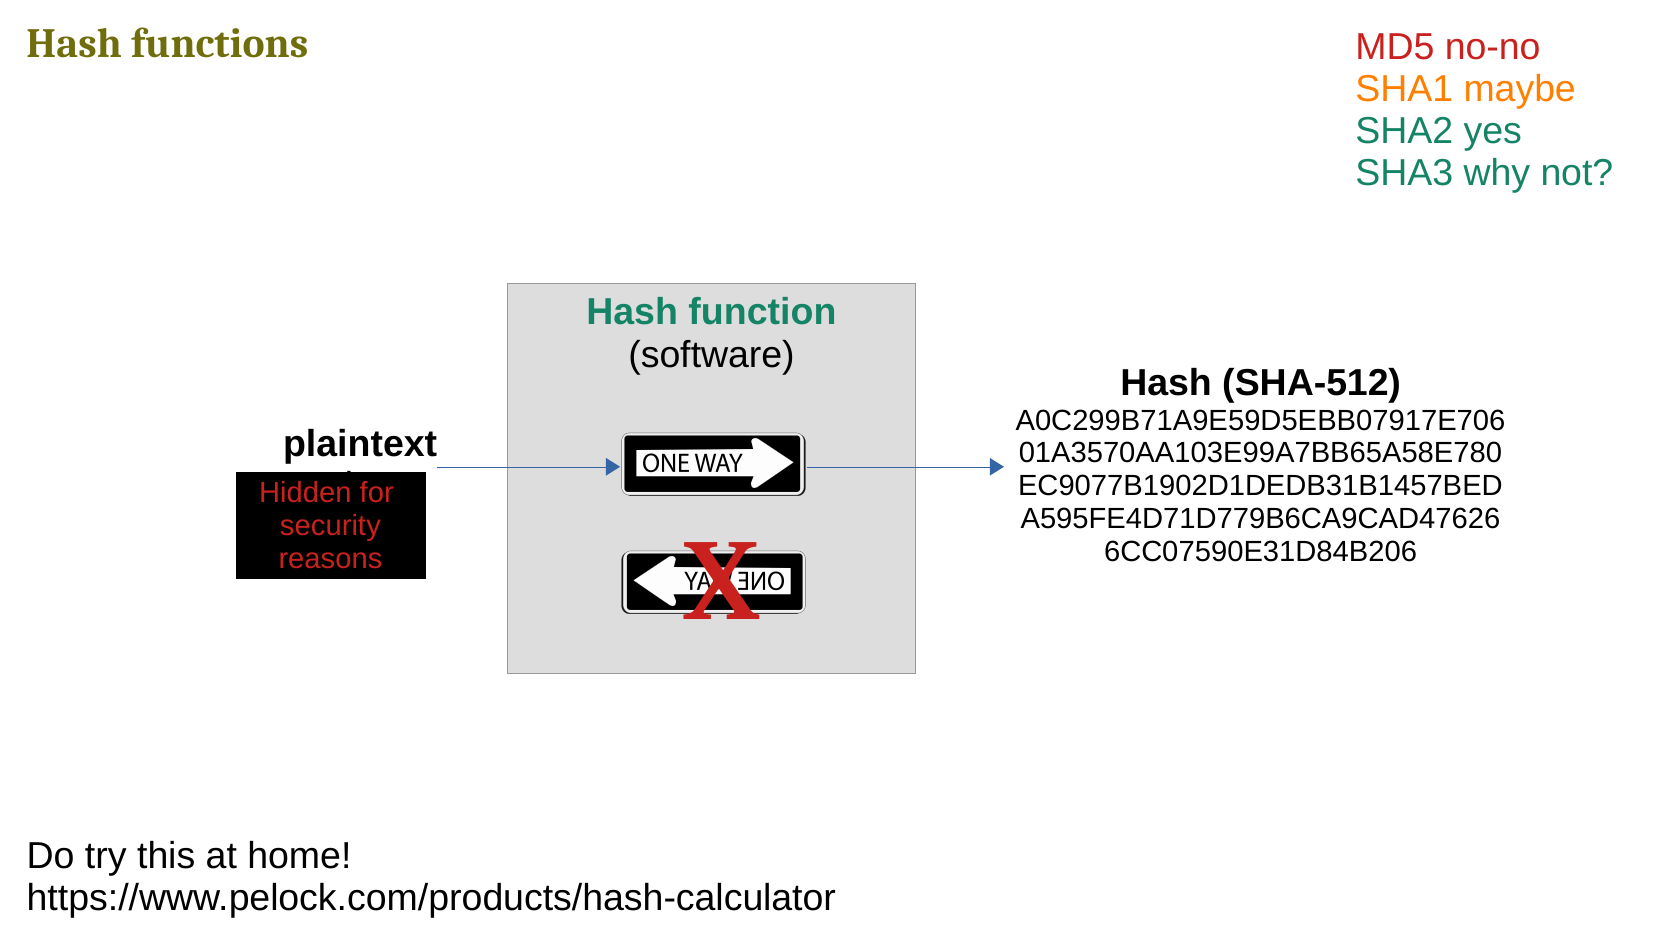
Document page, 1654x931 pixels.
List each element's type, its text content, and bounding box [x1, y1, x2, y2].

text_box Hash function (software) [507, 283, 916, 467]
picture [737, 549, 807, 616]
text_box plaintext ciao [259, 415, 461, 515]
text_box Do try this at home! https://www.pelock.com/products/hash-calculator [11, 826, 851, 926]
text_box Hash function (software) [507, 468, 916, 674]
text_box Hash functions [11, 12, 1004, 77]
text_box MD5 no-no SHA1 maybe SHA2 yes SHA3 why not? [1340, 18, 1629, 201]
text_box Hidden for security reasons [236, 472, 426, 579]
picture [620, 549, 667, 616]
text_box X [667, 503, 737, 663]
picture [620, 431, 807, 498]
text_box Hash (SHA-512) A0C299B71A9E59D5EBB07917E70601A3570AA103E99A7BB65A58E780EC9077B1902D1DEDB31B1457BEDA595FE4D71D779B6CA9CAD476266CC07590E31D84B206 [998, 354, 1524, 576]
